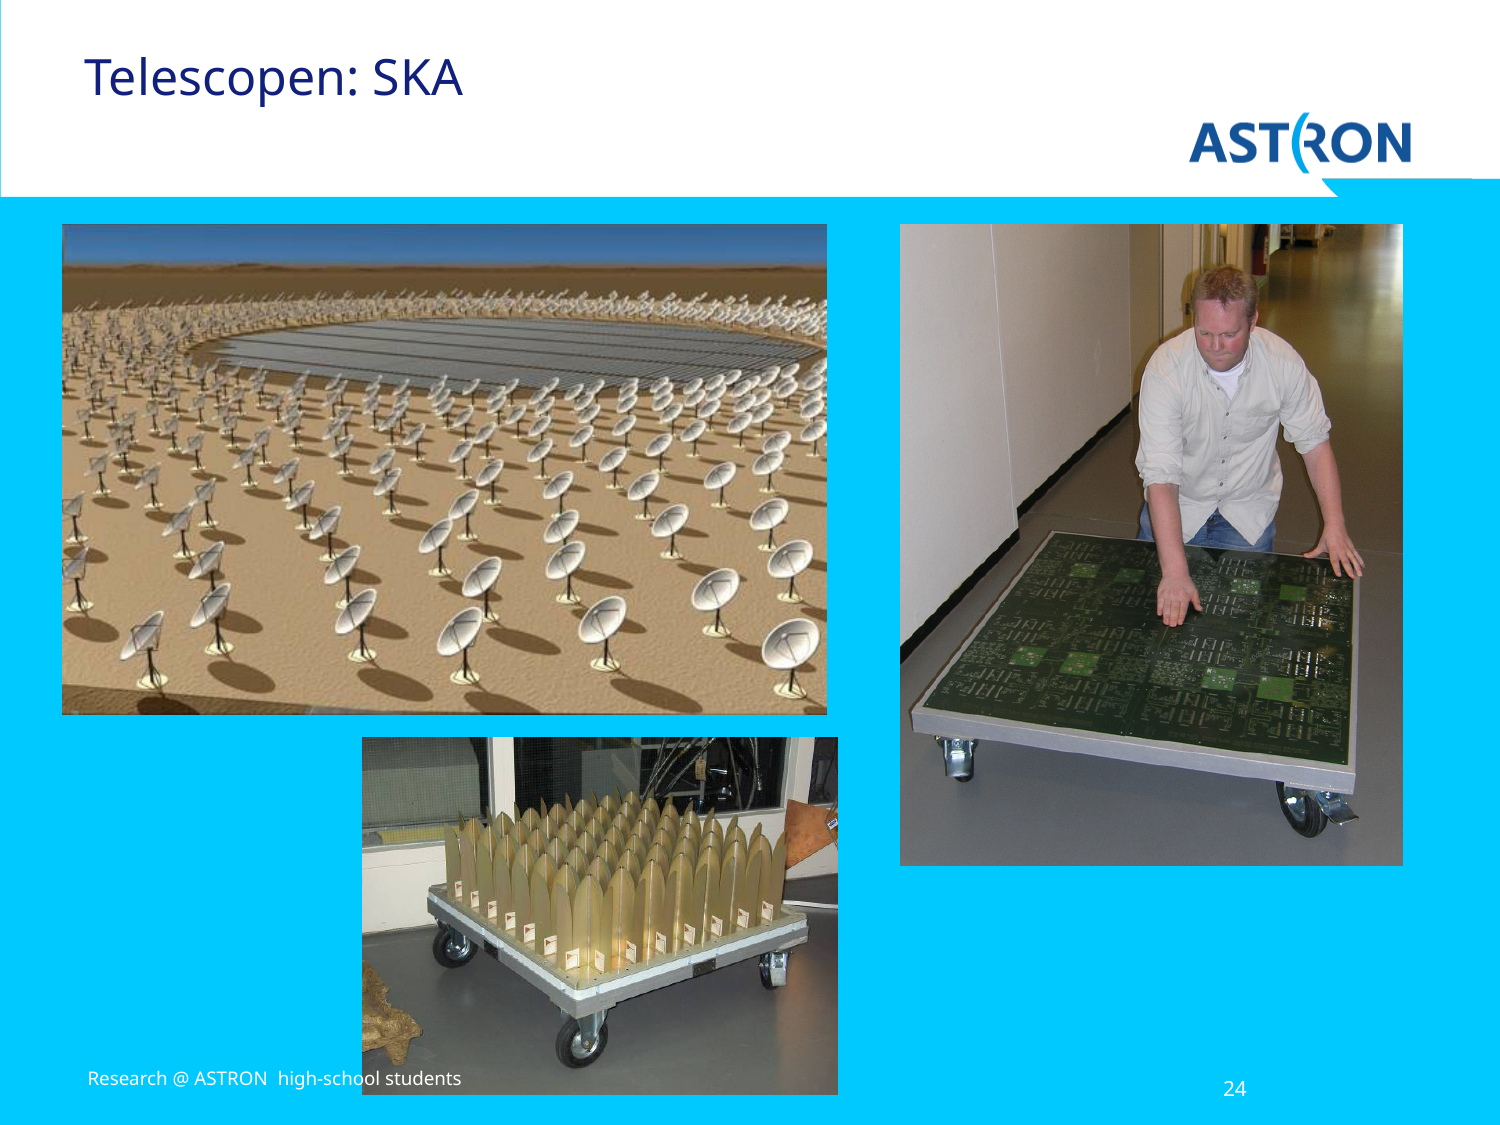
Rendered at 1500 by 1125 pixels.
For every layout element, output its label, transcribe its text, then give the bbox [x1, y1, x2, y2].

picture [901, 225, 1402, 865]
picture [0, 0, 1500, 196]
picture [363, 738, 837, 1062]
picture [63, 225, 826, 714]
text_box <number> [1208, 1062, 1409, 1125]
text_box Telescopen: SKA [69, 37, 1075, 188]
text_box Research @ ASTRON high-school students [87, 1062, 1055, 1125]
